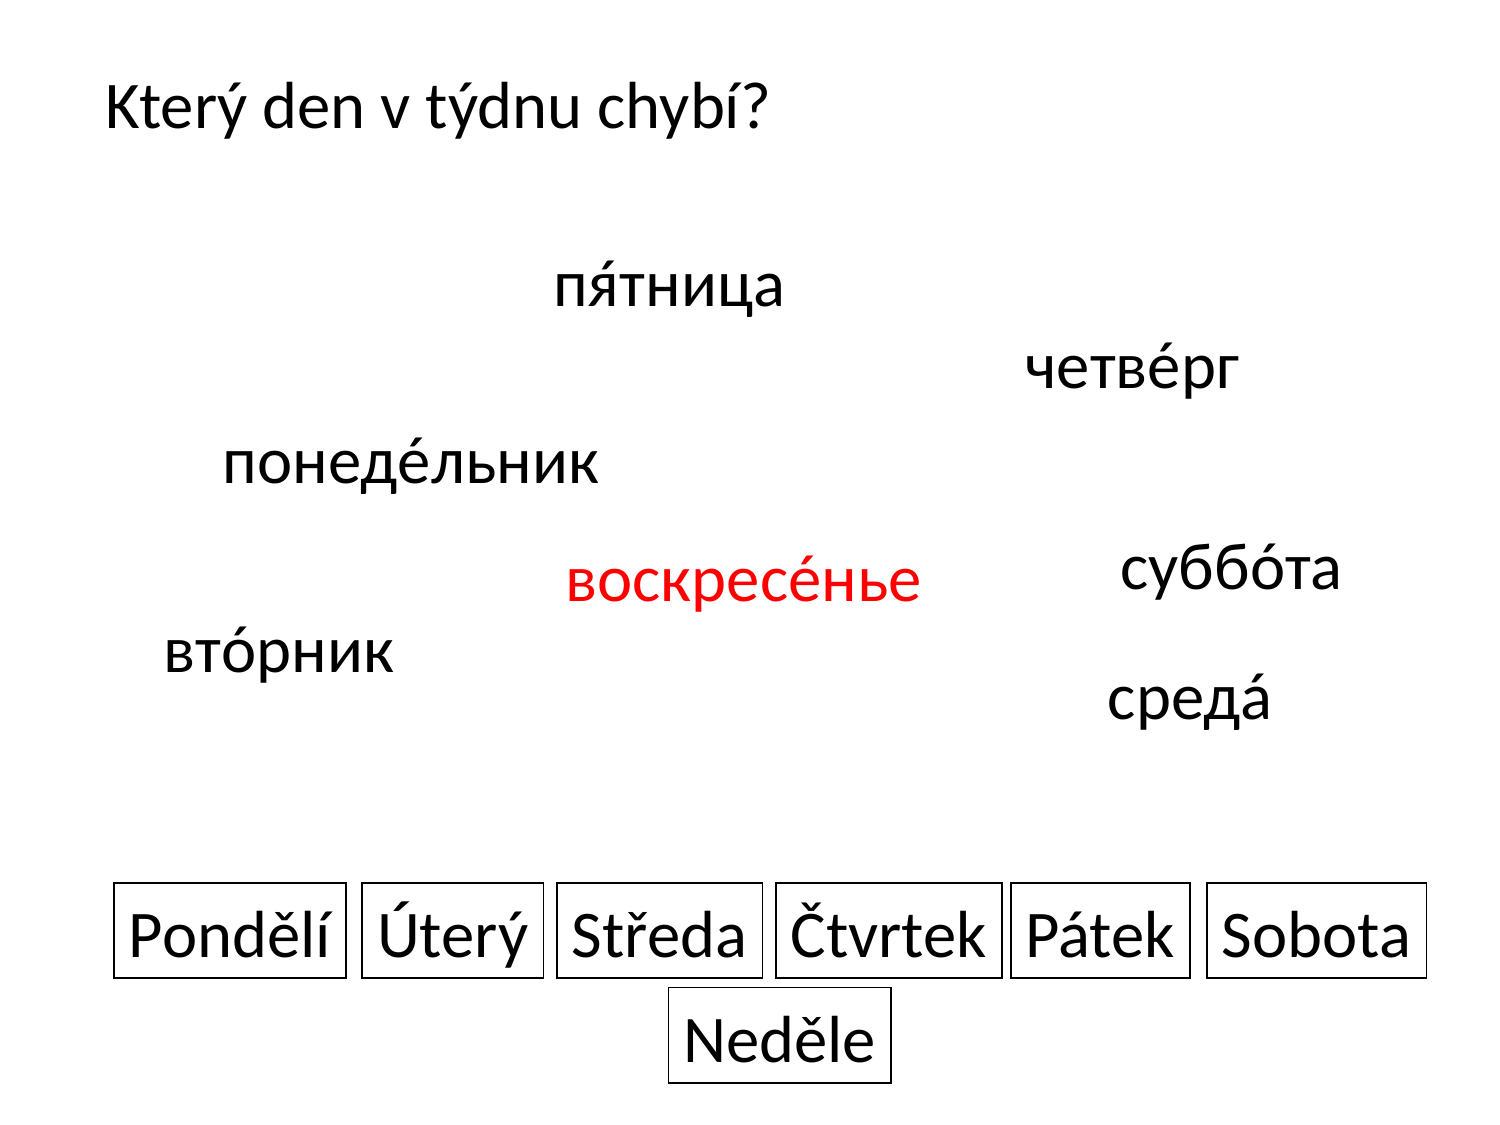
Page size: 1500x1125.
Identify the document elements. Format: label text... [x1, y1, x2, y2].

text_box ´ [585, 231, 635, 328]
text_box втóрник [149, 597, 410, 694]
text_box пятница [538, 231, 585, 328]
text_box четвéрг [1011, 314, 1254, 410]
text_box суббóта [1105, 515, 1358, 611]
text_box воскресéнье [550, 527, 938, 623]
text_box Pátek [1010, 882, 1191, 979]
text_box Neděle [668, 987, 892, 1084]
text_box Úterý [362, 882, 544, 979]
text_box Který den v týdnu chybí? [90, 54, 787, 151]
text_box средá [1093, 645, 1288, 741]
text_box пятница [635, 231, 801, 328]
text_box Středa [557, 882, 763, 979]
text_box Sobota [1206, 882, 1427, 979]
text_box понедéльник [207, 408, 615, 505]
text_box Čtvrtek [775, 882, 1003, 979]
text_box Pondělí [114, 882, 347, 979]
